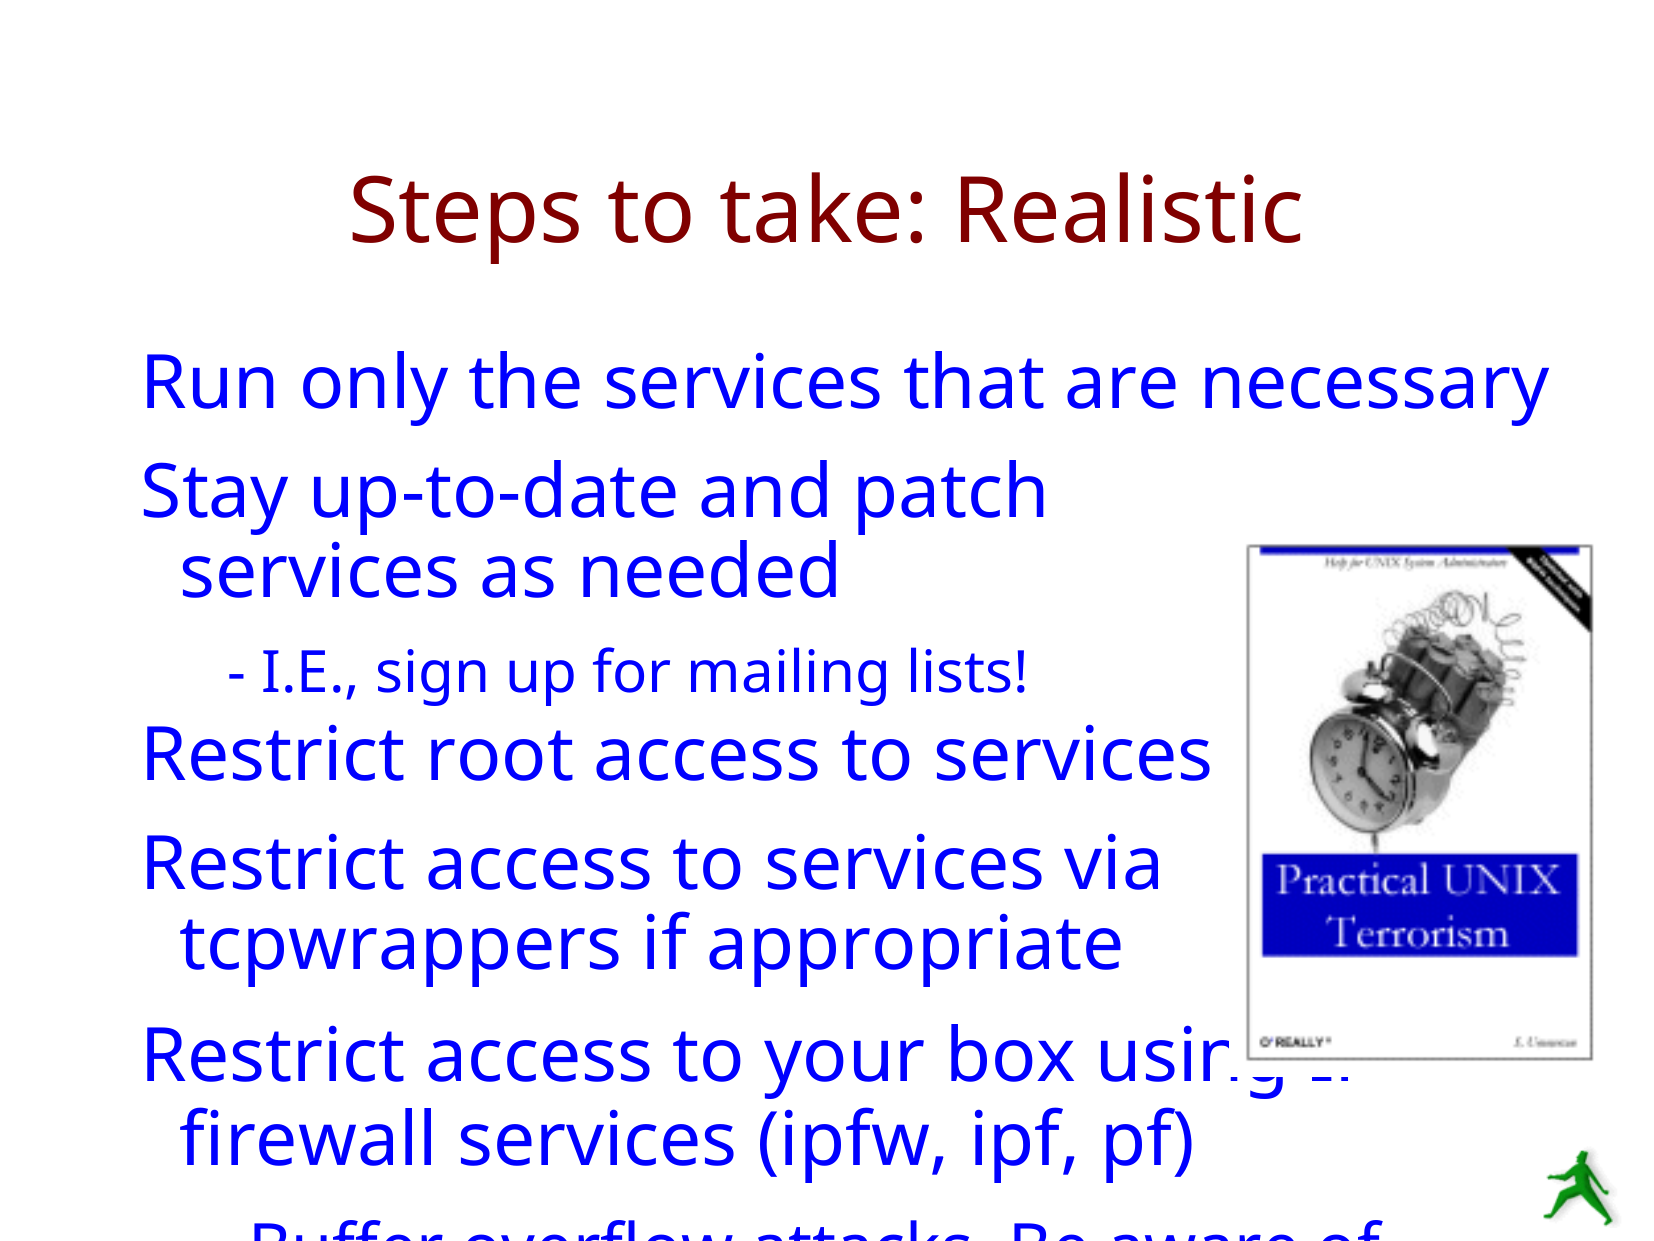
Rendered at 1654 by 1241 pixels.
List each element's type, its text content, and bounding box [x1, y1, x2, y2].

list Run only the services that are necessary Stay up-to-date and patch services as needed - I.E., sign up for mailing lists! Restrict root access to services Restrict access to services via tcpwrappers if appropriate Restrict access to your box using IP firewall services (ipfw, ipf, pf) - Buffer overflow attacks. Be aware of them. [121, 344, 1560, 1212]
picture [1229, 535, 1612, 1077]
picture [1541, 1135, 1633, 1228]
title Steps to take: Realistic [121, 102, 1533, 311]
